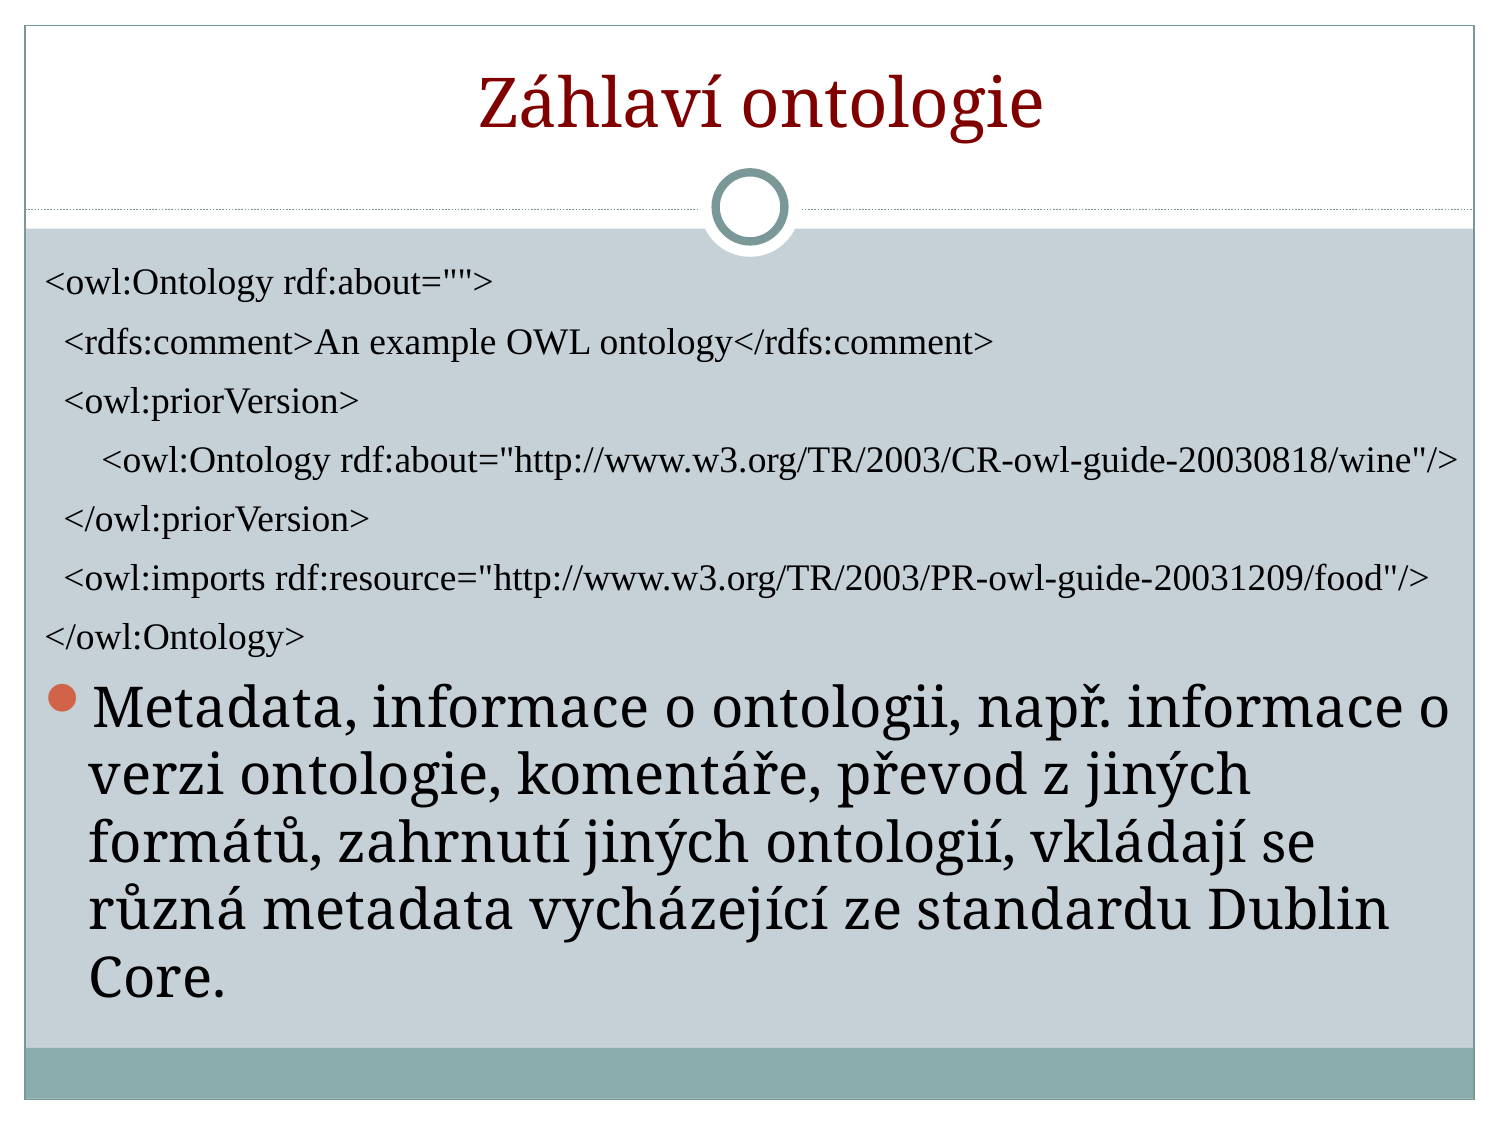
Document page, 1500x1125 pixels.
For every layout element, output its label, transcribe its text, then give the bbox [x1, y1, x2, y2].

title Záhlaví ontologie [49, 37, 1450, 163]
list <owl:Ontology rdf:about=""> <rdfs:comment>An example OWL ontology</rdfs:comment> <owl:priorVersion> <owl:Ontology rdf:about="http://www.w3.org/TR/2003/CR-owl-guide-20030818/wine"/> </owl:priorVersion> <owl:imports rdf:resource="http://www.w3.org/TR/2003/PR-owl-guide-20031209/food"/> </owl:Ontology> Metadata, informace o ontologii, např. informace o verzi ontologie, komentáře, převod z jiných formátů, zahrnutí jiných ontologií, vkládají se různá metadata vycházející ze standardu Dublin Core. [29, 249, 1477, 1006]
